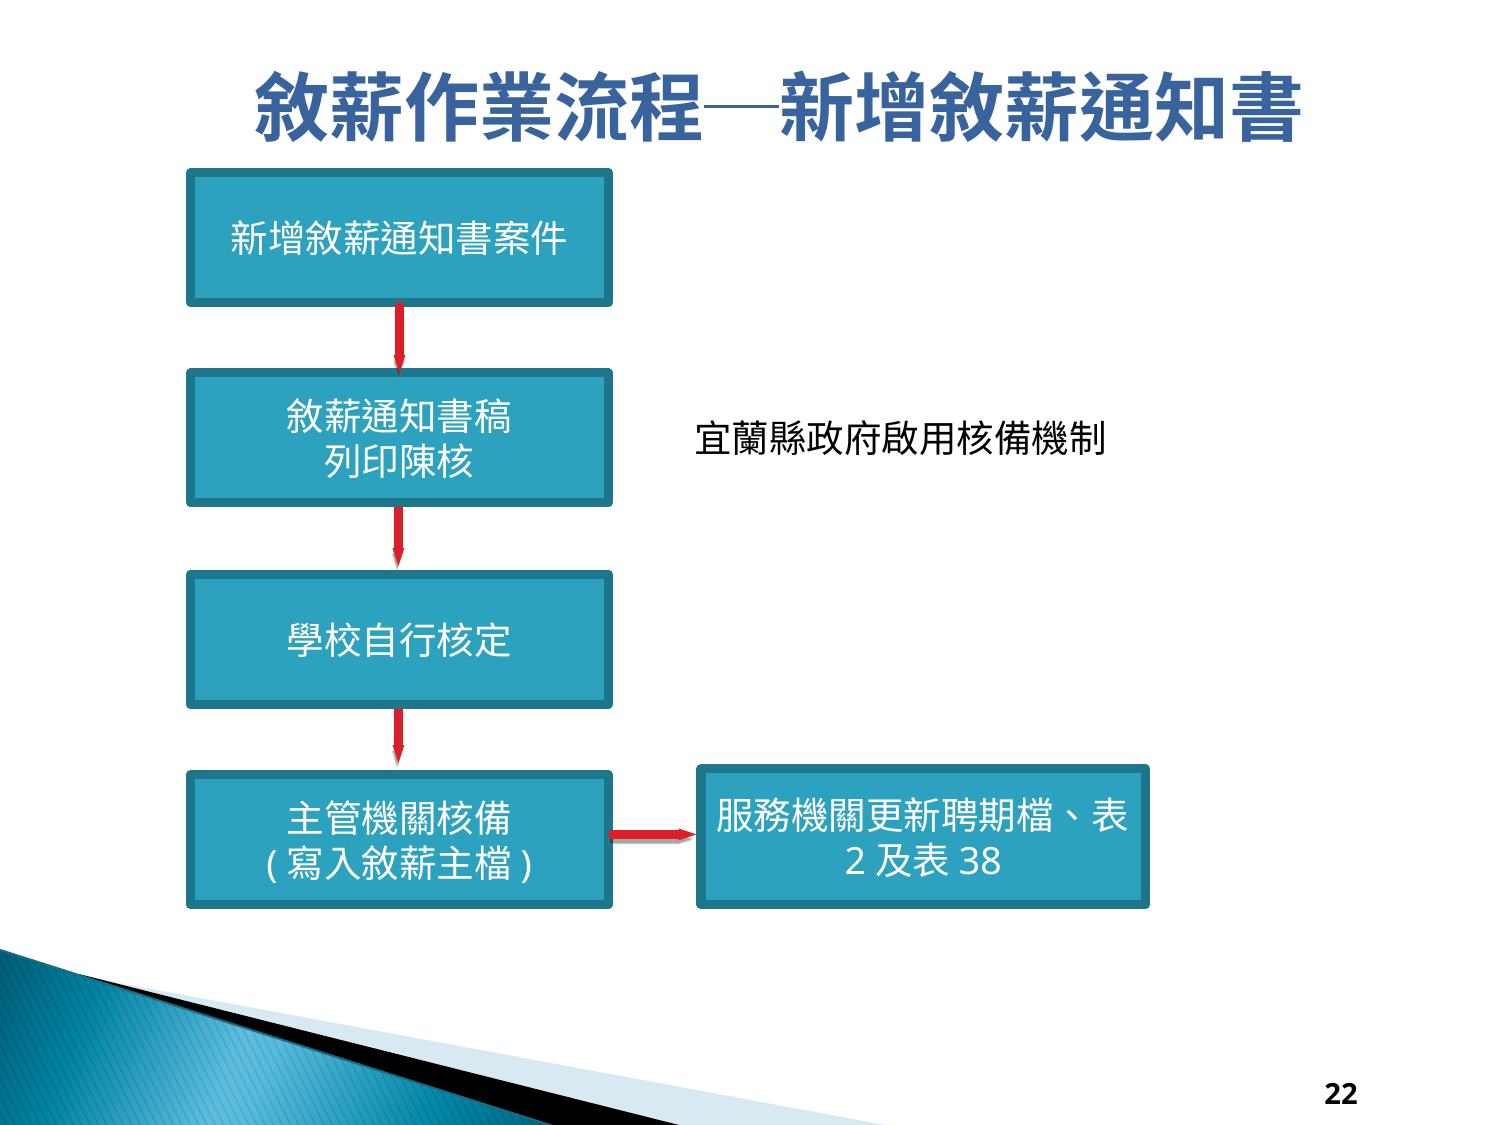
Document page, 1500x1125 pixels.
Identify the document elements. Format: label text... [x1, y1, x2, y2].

text_box 敘薪通知書稿 列印陳核 [191, 373, 608, 503]
text_box [1309, 1065, 1500, 1125]
text_box 服務機關更新聘期檔、表2及表38 [701, 769, 1146, 905]
text_box 新增敘薪通知書案件 [191, 173, 608, 303]
text_box 宜蘭縣政府啟用核備機制 [679, 407, 1203, 469]
text_box 教師敘薪作業流程─新增敘薪通知書單 [0, 27, 1486, 185]
text_box 學校自行核定 [190, 574, 608, 704]
text_box 主管機關核備 (寫入敘薪主檔) [190, 775, 608, 905]
